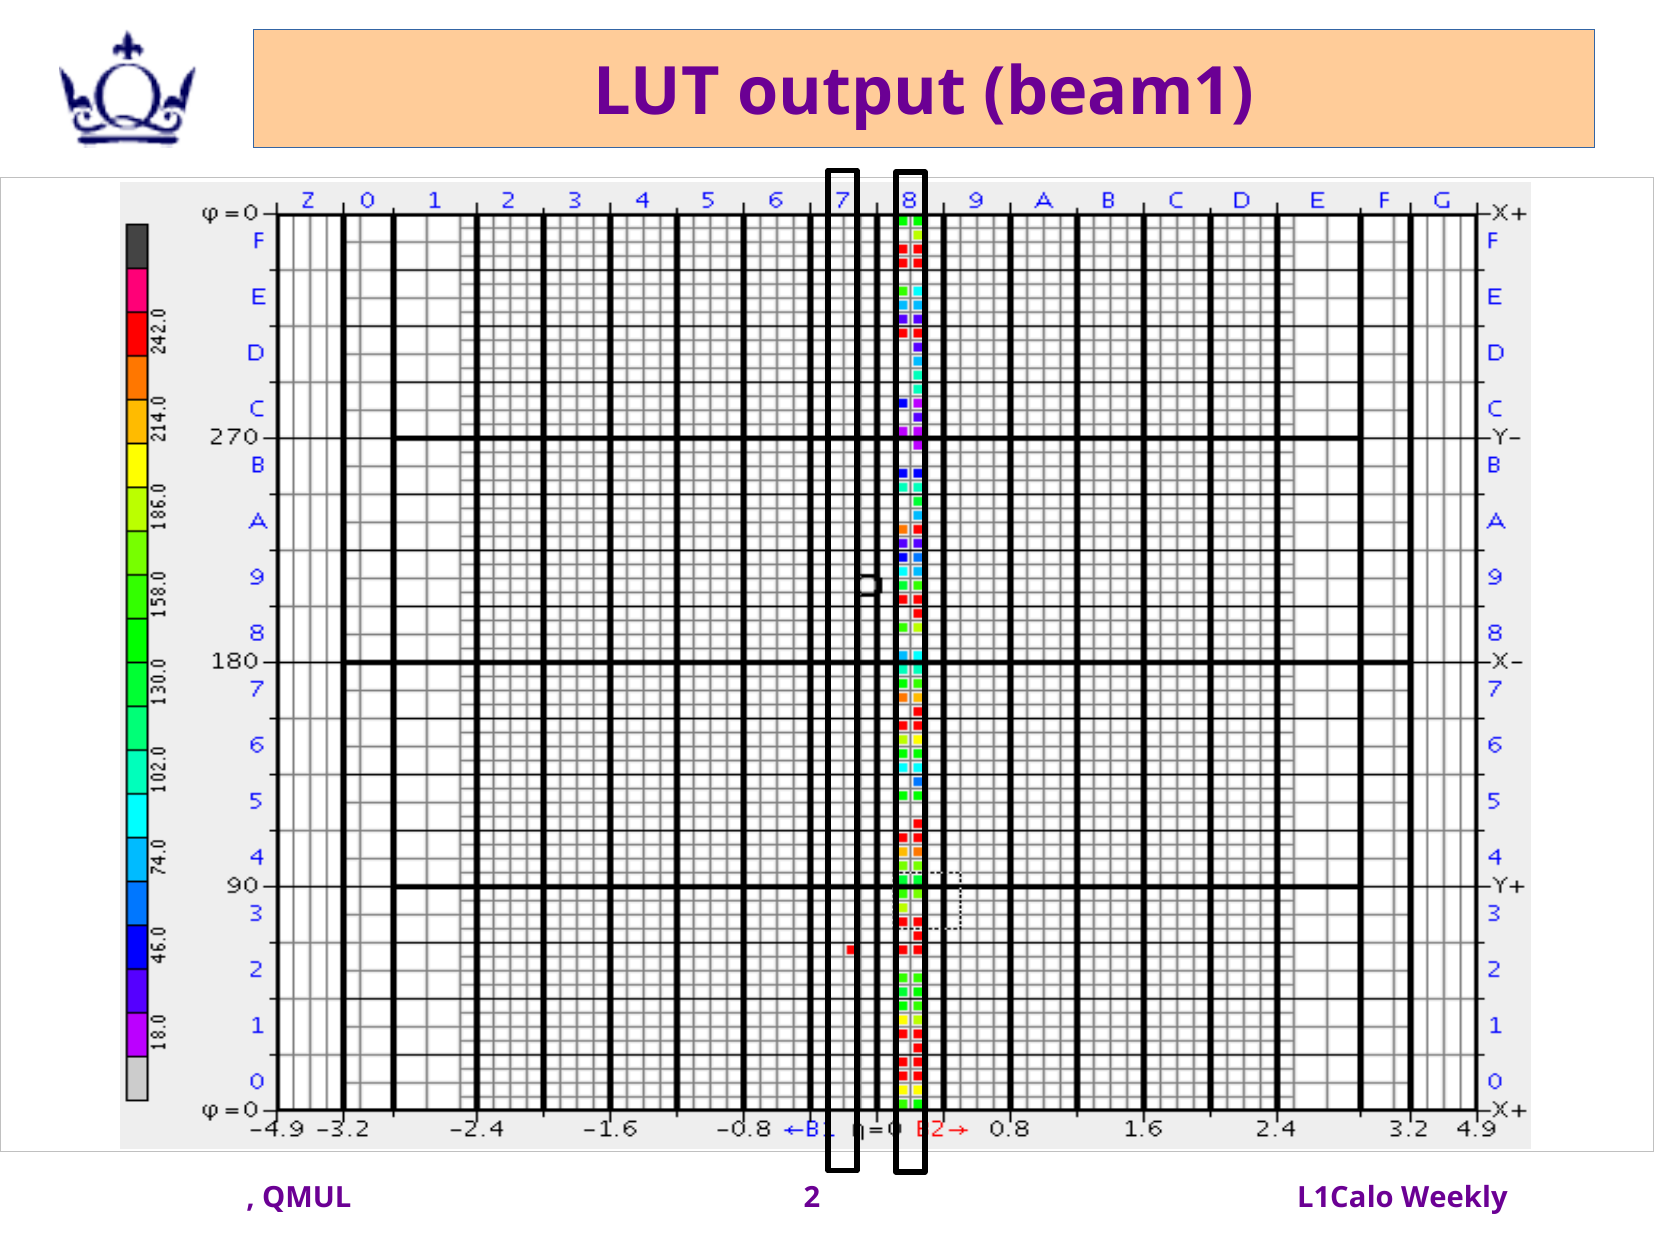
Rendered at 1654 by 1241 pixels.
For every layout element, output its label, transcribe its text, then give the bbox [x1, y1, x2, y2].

picture [120, 182, 825, 1149]
picture [860, 182, 893, 1149]
title LUT output (beam1) [253, 29, 1595, 148]
picture [831, 182, 854, 1149]
picture [899, 182, 922, 1149]
picture [928, 182, 1531, 1149]
picture [59, 29, 200, 148]
